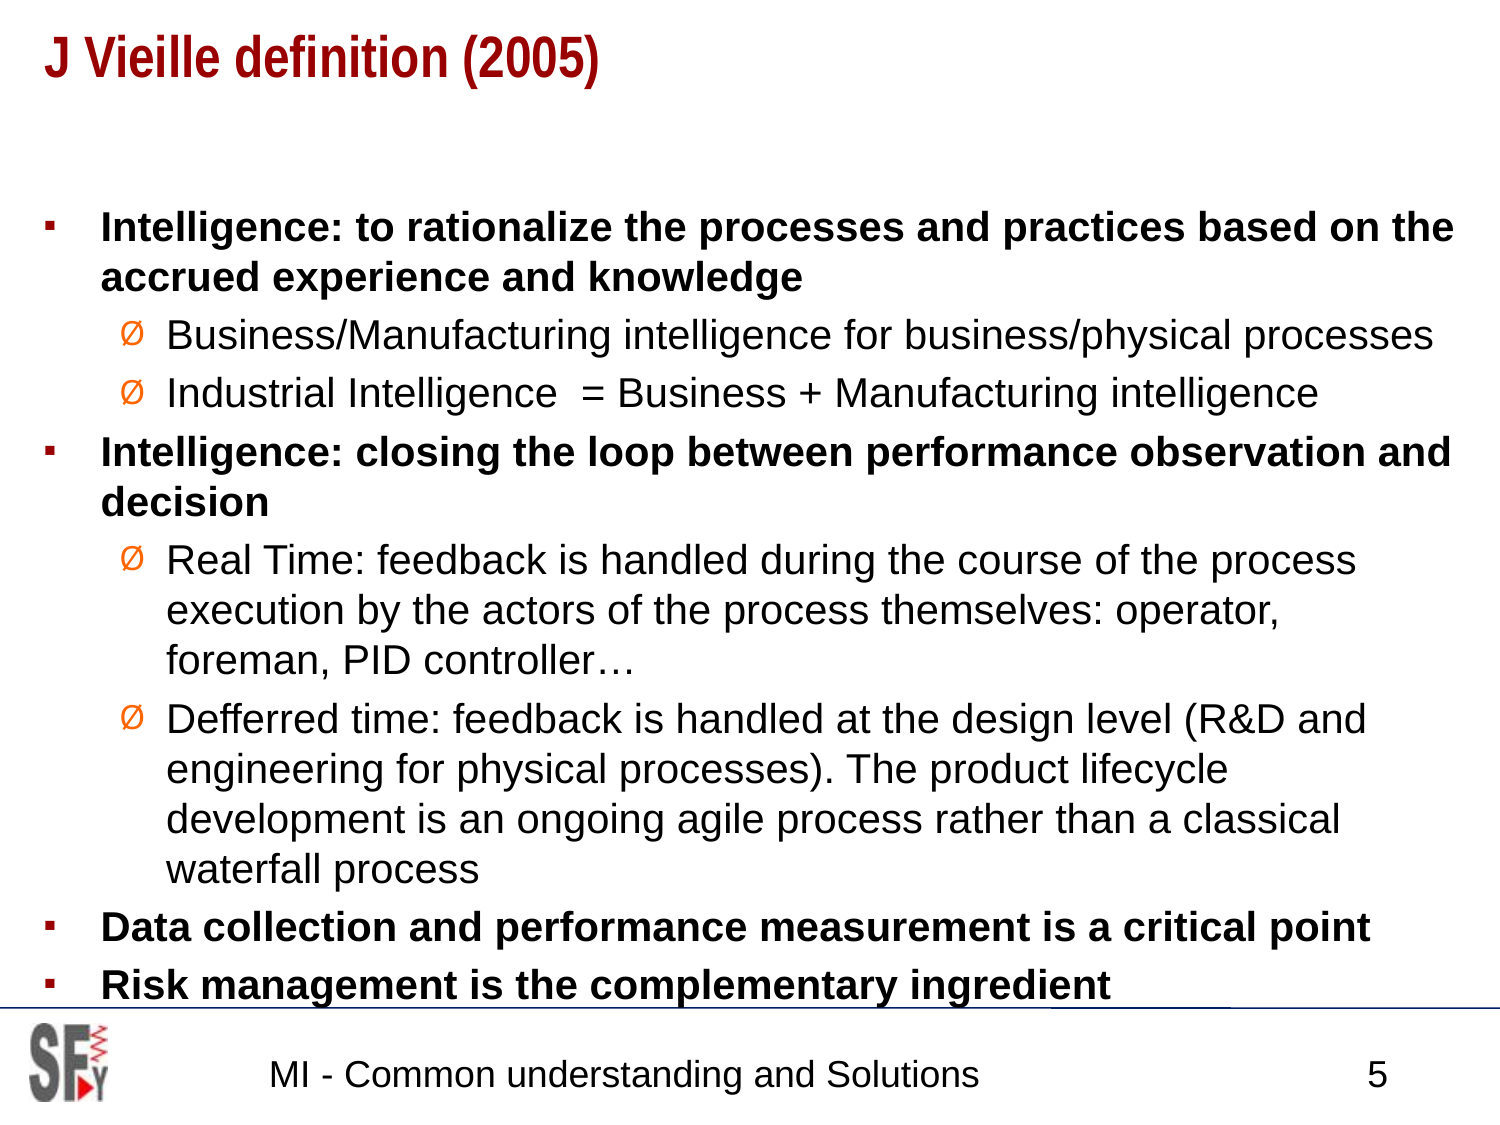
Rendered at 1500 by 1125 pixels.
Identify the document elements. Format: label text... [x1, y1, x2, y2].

list Intelligence: to rationalize the processes and practices based on the accrued experience and knowledge Business/Manufacturing intelligence for business/physical processes Industrial Intelligence = Business + Manufacturing intelligence Intelligence: closing the loop between performance observation and decision Real Time: feedback is handled during the course of the process execution by the actors of the process themselves: operator, foreman, PID controller… Defferred time: feedback is handled at the design level (R&D and engineering for physical processes). The product lifecycle development is an ongoing agile process rather than a classical waterfall process Data collection and performance measurement is a critical point Risk management is the complementary ingredient [29, 184, 1471, 988]
footer MI - Common understanding and Solutions [253, 1034, 1336, 1103]
slide_number <numéro> [1352, 1034, 1490, 1103]
title J Vieille definition (2005) [29, 12, 1471, 138]
picture [29, 1023, 108, 1102]
